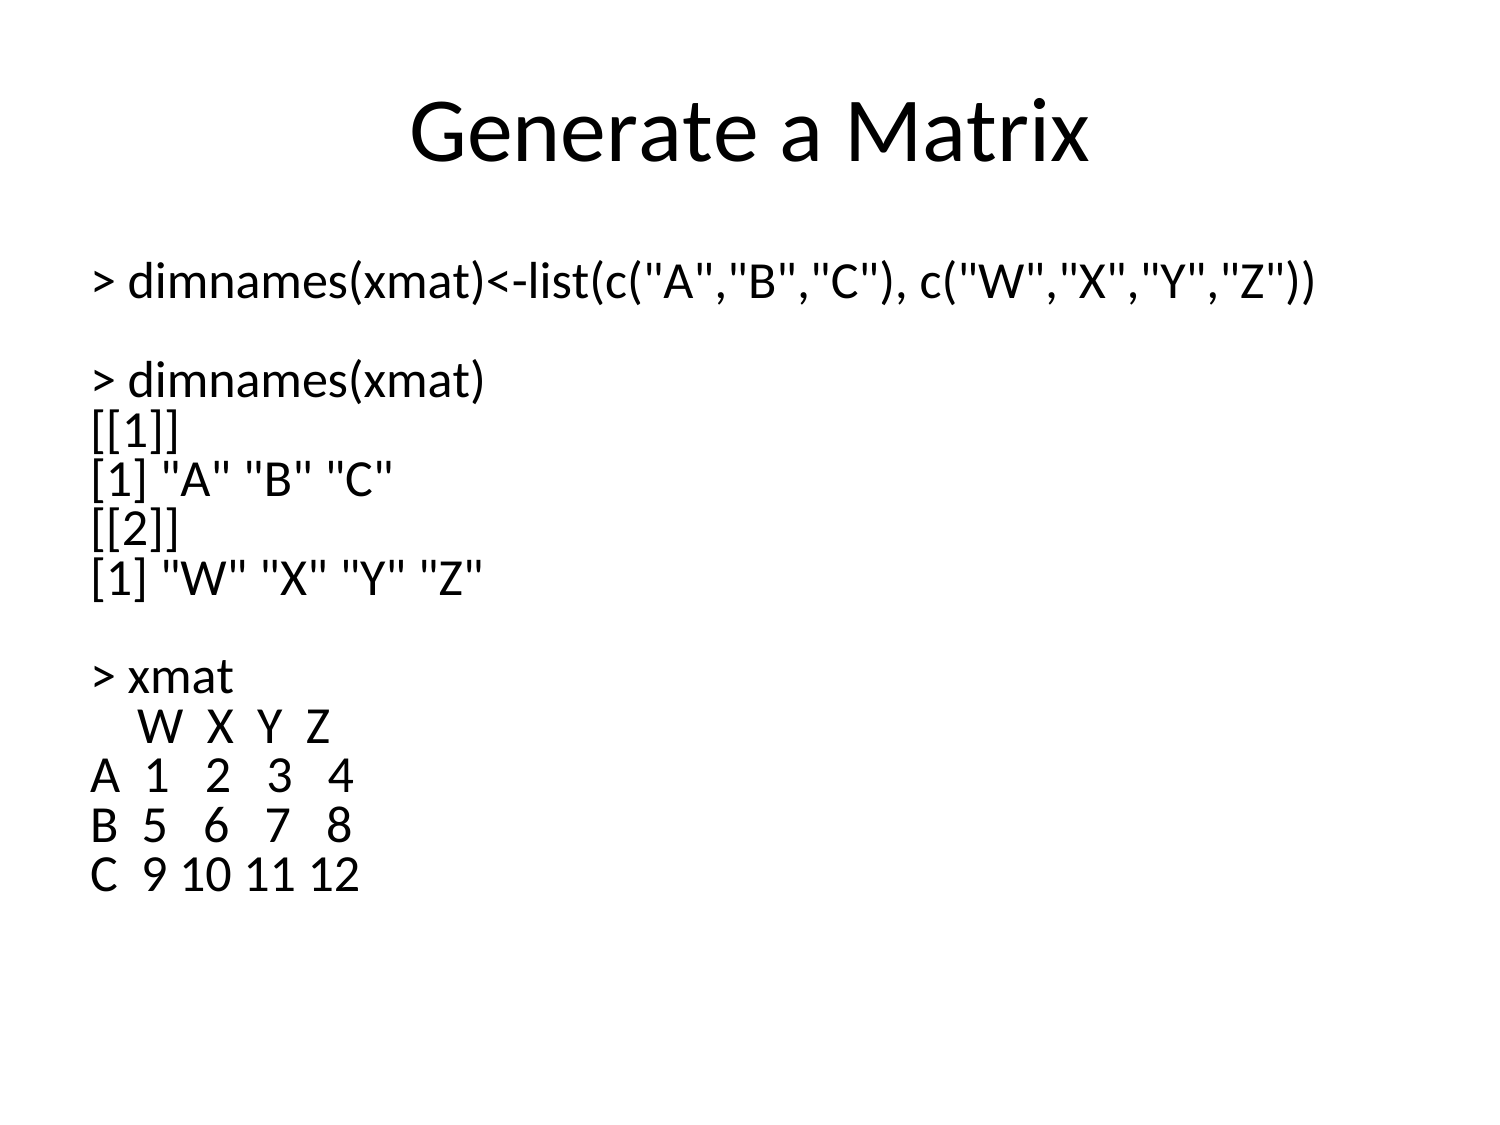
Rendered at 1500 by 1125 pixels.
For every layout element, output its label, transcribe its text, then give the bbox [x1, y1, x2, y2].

list > dimnames(xmat)<-list(c("A","B","C"), c("W","X","Y","Z")) > dimnames(xmat) [[1]] [1] "A" "B" "C" [[2]] [1] "W" "X" "Y" "Z" > xmat W X Y Z A 1 2 3 4 B 5 6 7 8 C 9 10 11 12 [75, 262, 1426, 1006]
title Generate a Matrix [75, 45, 1426, 233]
